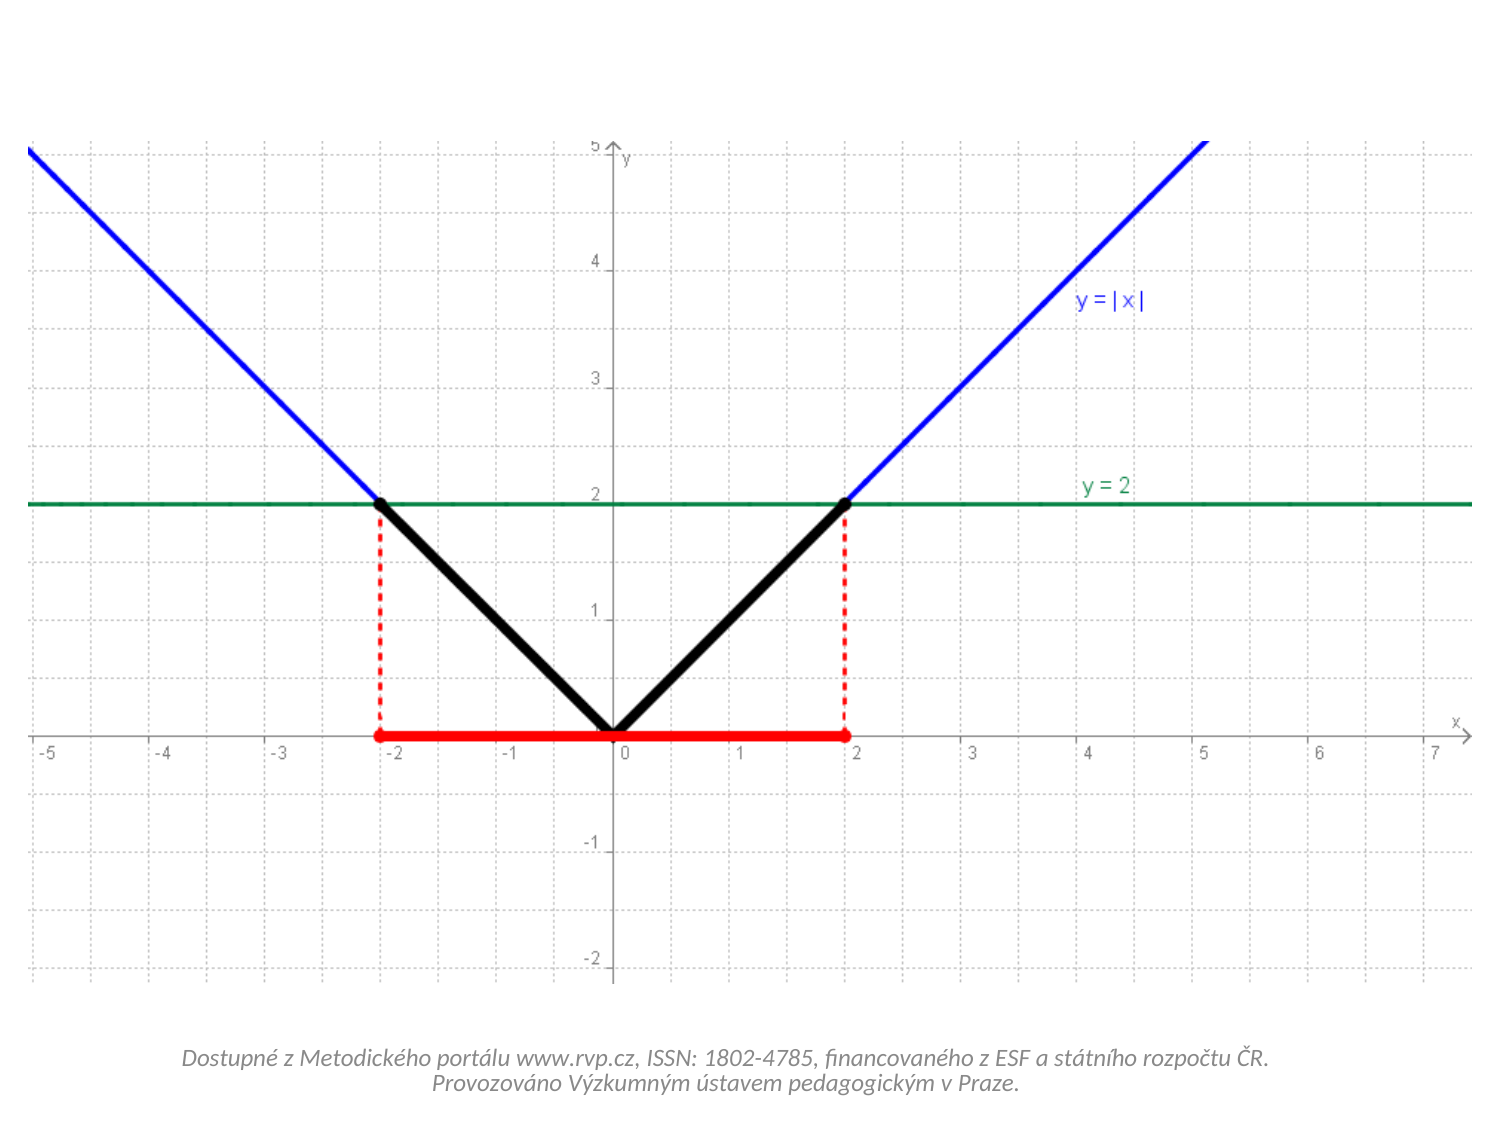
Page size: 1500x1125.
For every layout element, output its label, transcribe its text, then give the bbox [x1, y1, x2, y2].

text_box Dostupné z Metodického portálu www.rvp.cz, ISSN: 1802-4785, financovaného z ESF a státního rozpočtu ČR. Provozováno Výzkumným ústavem pedagogickým v Praze. [105, 1042, 1348, 1103]
picture [28, 141, 1472, 984]
